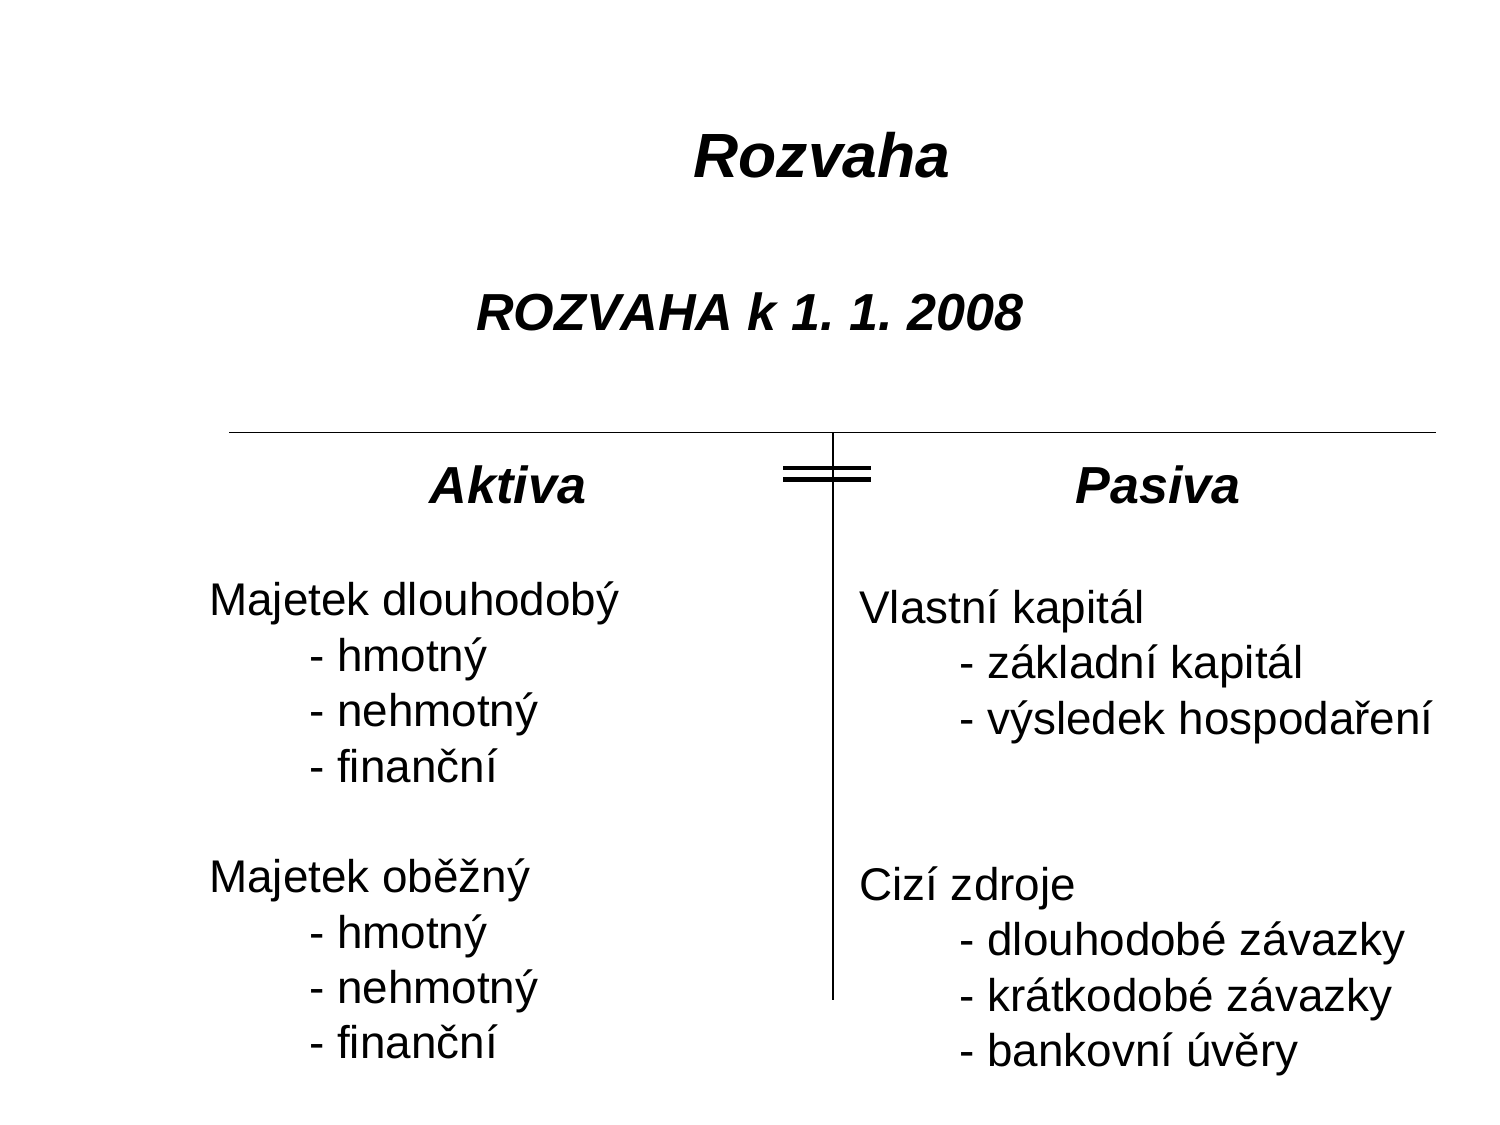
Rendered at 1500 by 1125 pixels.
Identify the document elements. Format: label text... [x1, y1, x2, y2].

text_box Aktiva Majetek dlouhodobý - hmotný - nehmotný - finanční Majetek oběžný - hmotný - nehmotný - finanční [194, 456, 822, 1083]
title Rozvaha [183, 30, 1462, 275]
text_box Pasiva Vlastní kapitál - základní kapitál - výsledek hospodaření Cizí zdroje - dlouhodobé závazky - krátkodobé závazky - bankovní úvěry [844, 456, 1472, 1083]
list ROZVAHA k 1. 1. 2008 [75, 283, 1426, 362]
